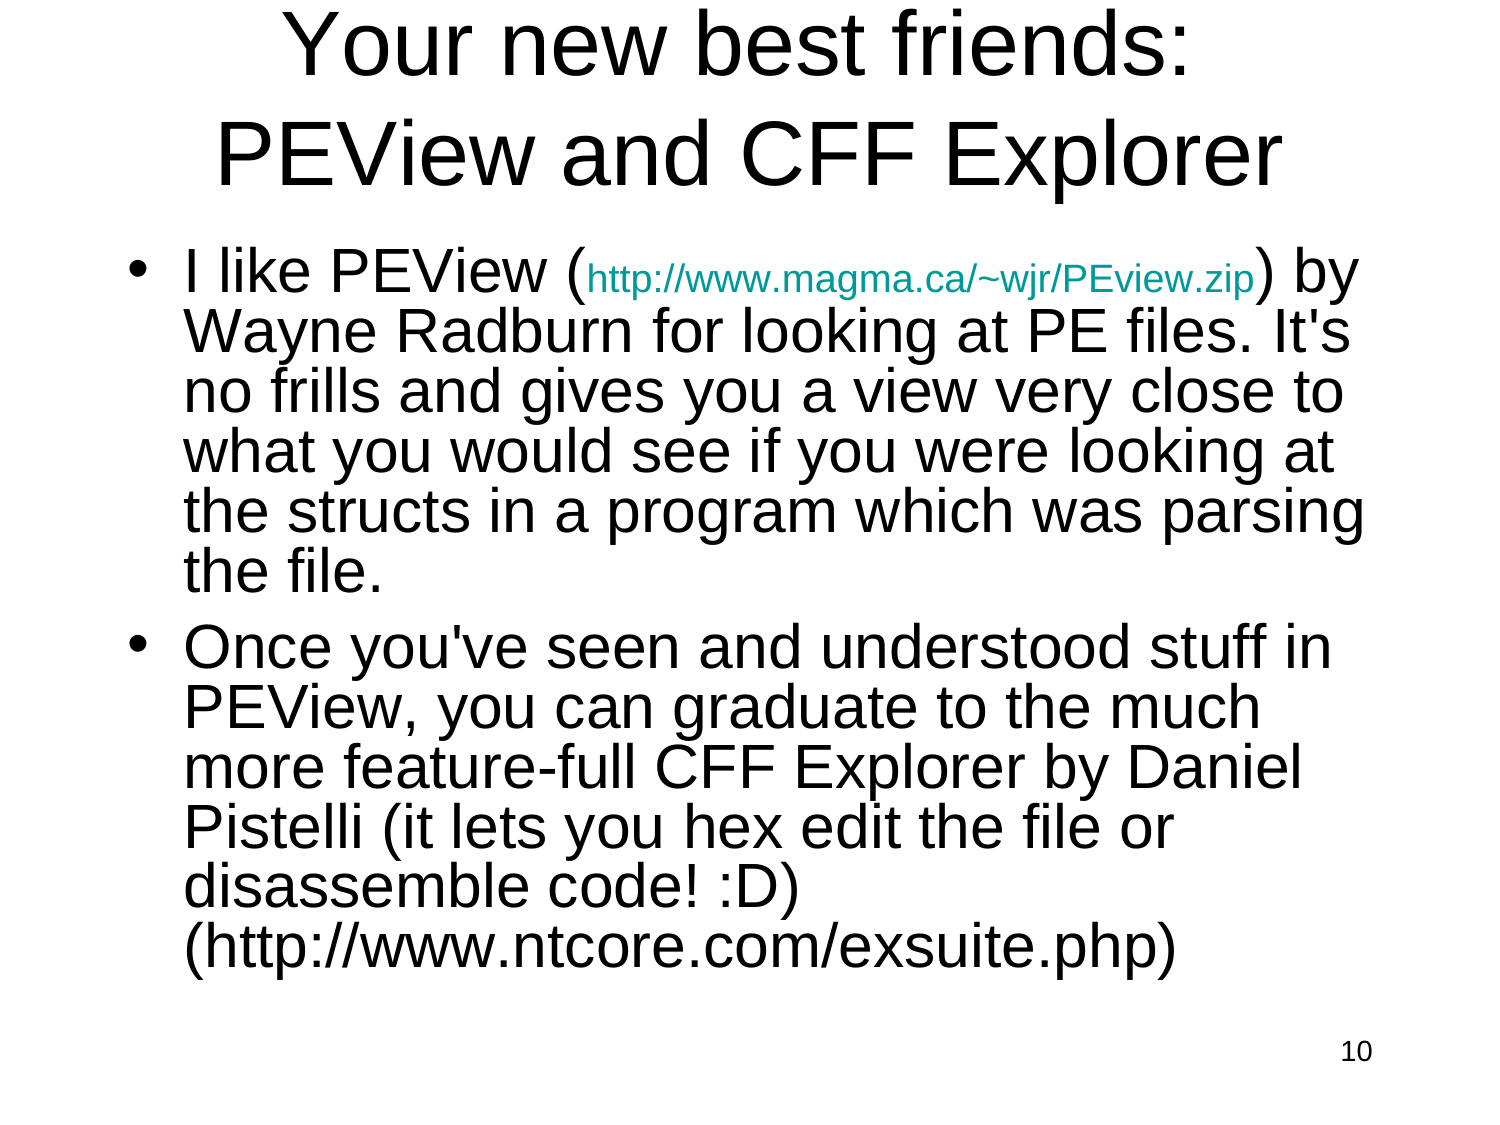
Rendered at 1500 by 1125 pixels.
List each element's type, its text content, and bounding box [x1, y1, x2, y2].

text_box <number> [1074, 1025, 1388, 1101]
title Your new best friends: PEView and CFF Explorer [0, 0, 1500, 212]
list I like PEView (http://www.magma.ca/~wjr/PEview.zip) by Wayne Radburn for looking at PE files. It's no frills and gives you a view very close to what you would see if you were looking at the structs in a program which was parsing the file. Once you've seen and understood stuff in PEView, you can graduate to the much more feature-full CFF Explorer by Daniel Pistelli (it lets you hex edit the file or disassemble code! :D) (http://www.ntcore.com/exsuite.php) [112, 237, 1388, 1051]
